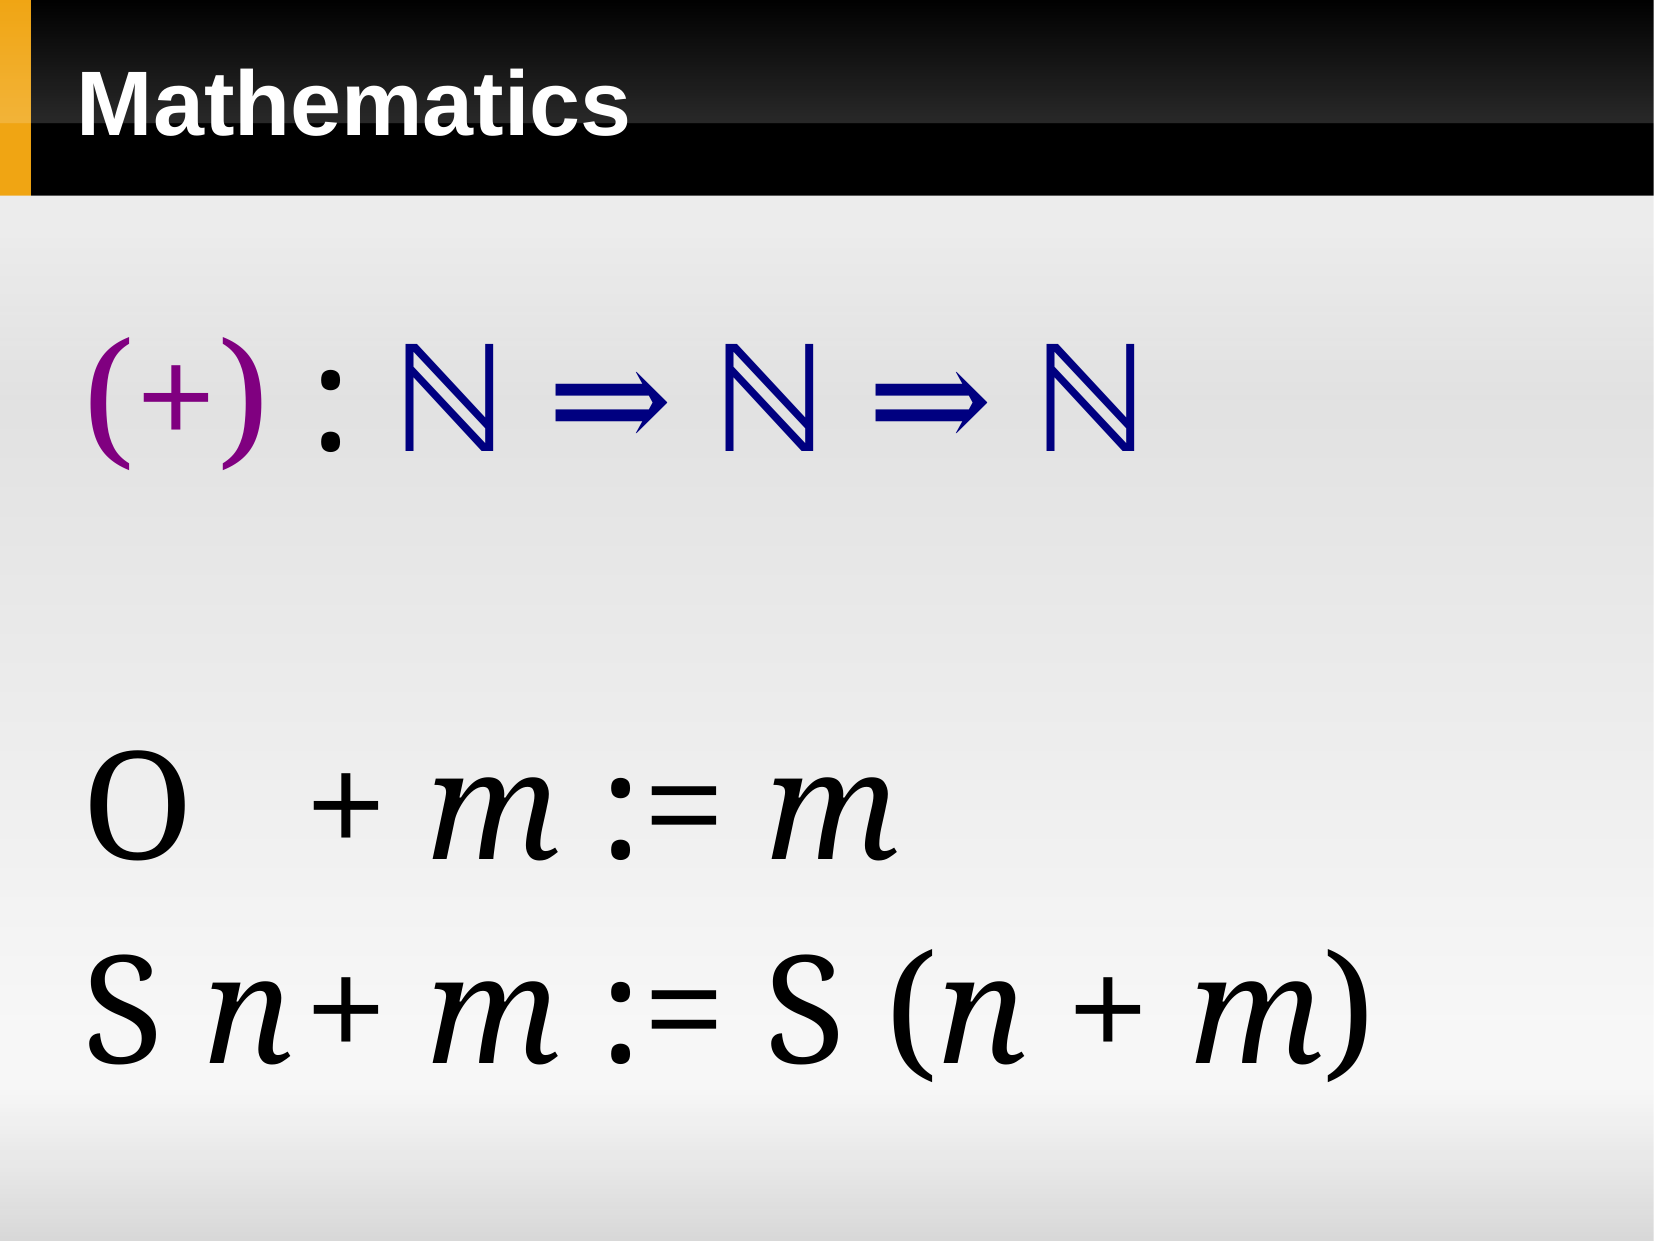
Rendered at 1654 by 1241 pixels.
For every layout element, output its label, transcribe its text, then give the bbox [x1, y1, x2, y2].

picture [0, 0, 1654, 1241]
title Mathematics [76, 0, 1565, 208]
subtitle (+) : ℕ ⇒ ℕ ⇒ ℕ O + m := m S n + m := S (n + m) [82, 297, 1571, 1102]
